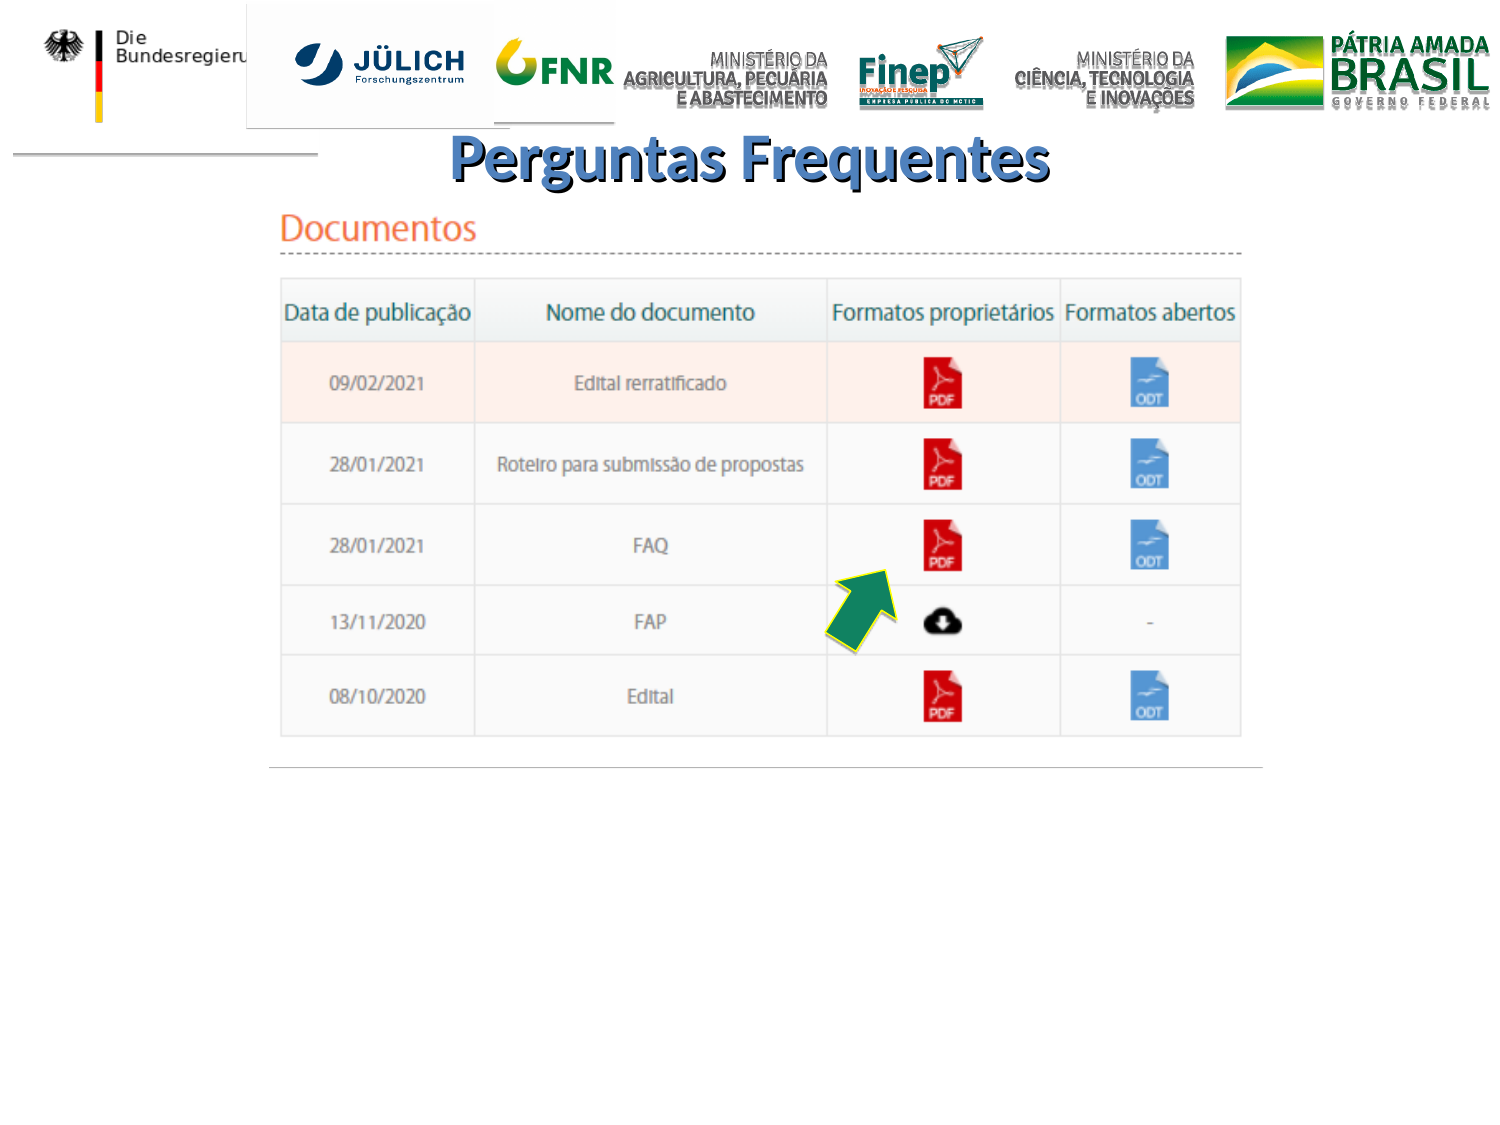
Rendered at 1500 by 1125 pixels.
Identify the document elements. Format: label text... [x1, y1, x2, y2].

picture [13, 0, 1500, 105]
text_box Perguntas Frequentes [0, 105, 1500, 196]
text_box [825, 569, 897, 652]
picture [269, 195, 1265, 767]
